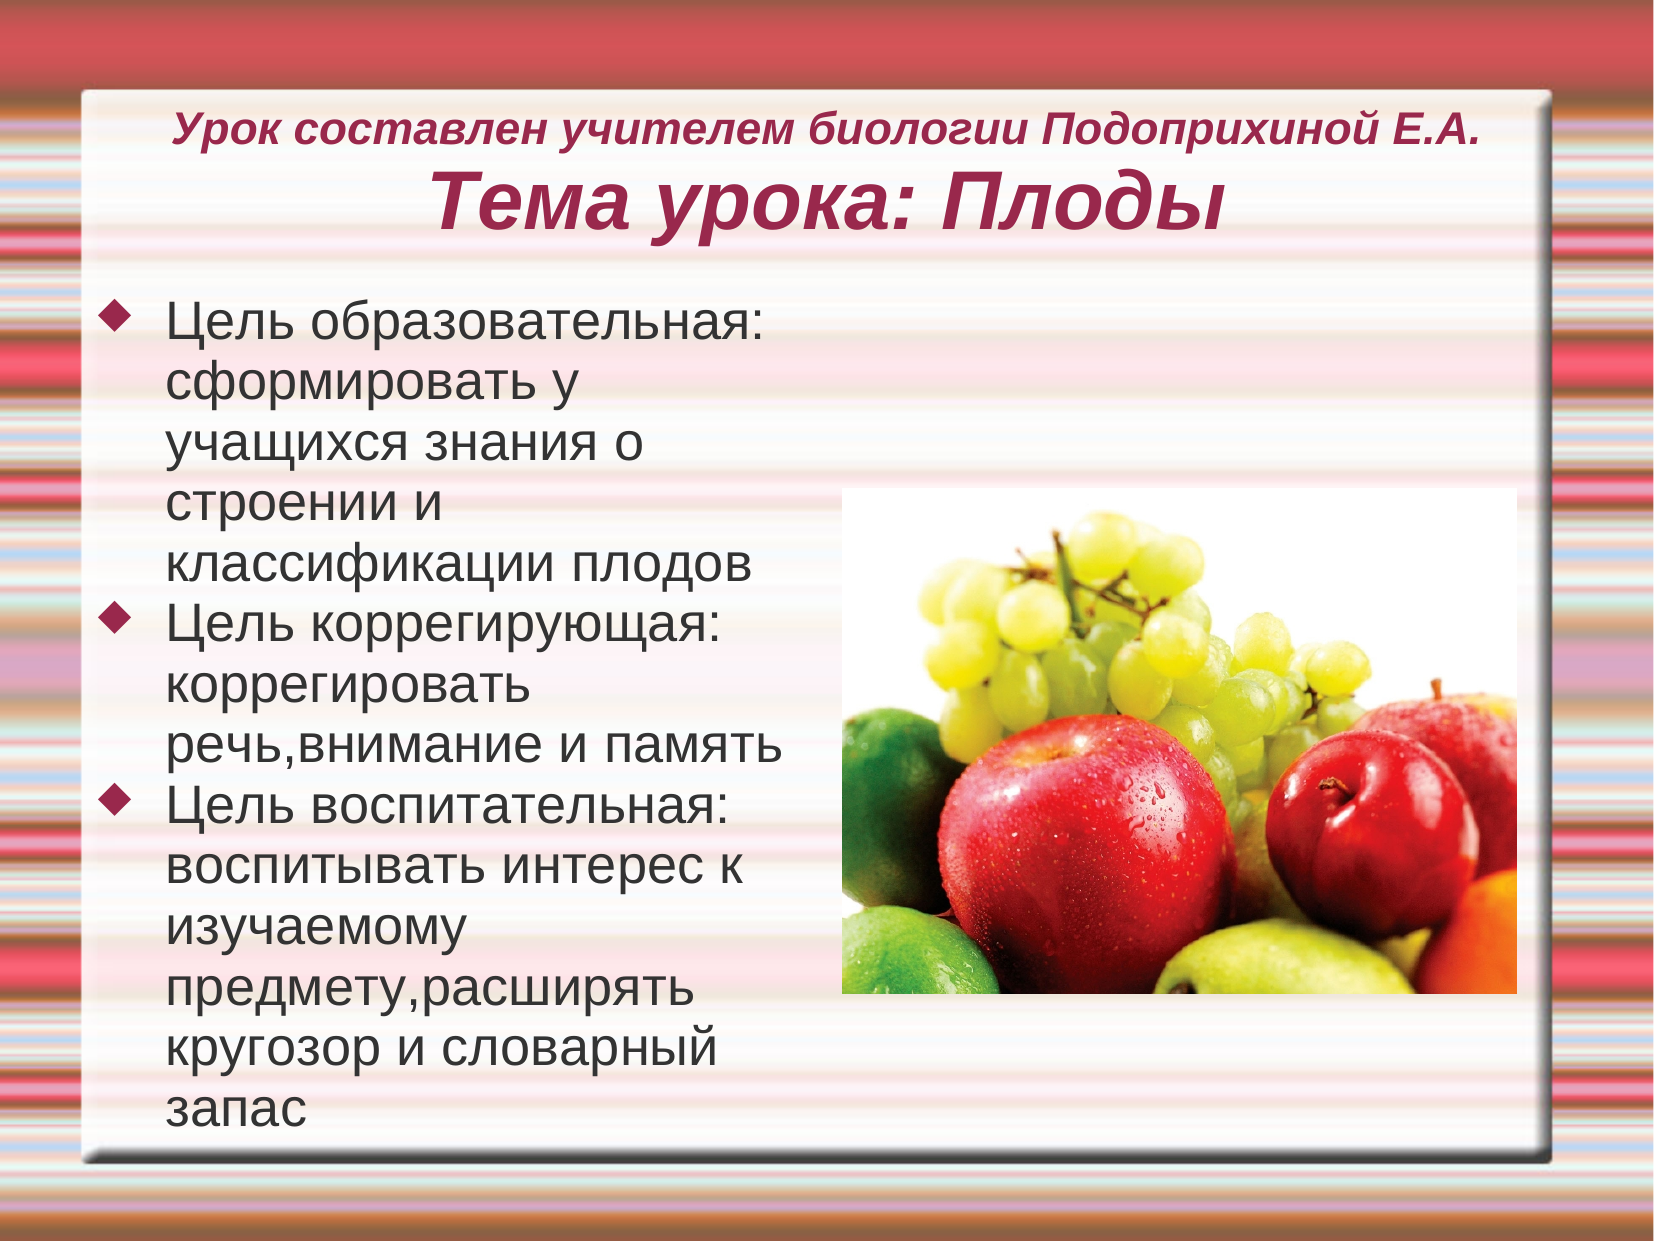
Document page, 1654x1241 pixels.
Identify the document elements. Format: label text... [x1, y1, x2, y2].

list Цель образовательная: сформировать у учащихся знания о строении и классификации плодов Цель коррегирующая: коррегировать речь,внимание и память Цель воспитательная: воспитывать интерес к изучаемому предмету,расширять кругозор и словарный запас [82, 290, 809, 1138]
picture [0, 0, 1654, 1241]
title Урок составлен учителем биологии Подоприхиной Е.А. Тема урока: Плоды [118, 59, 1536, 943]
